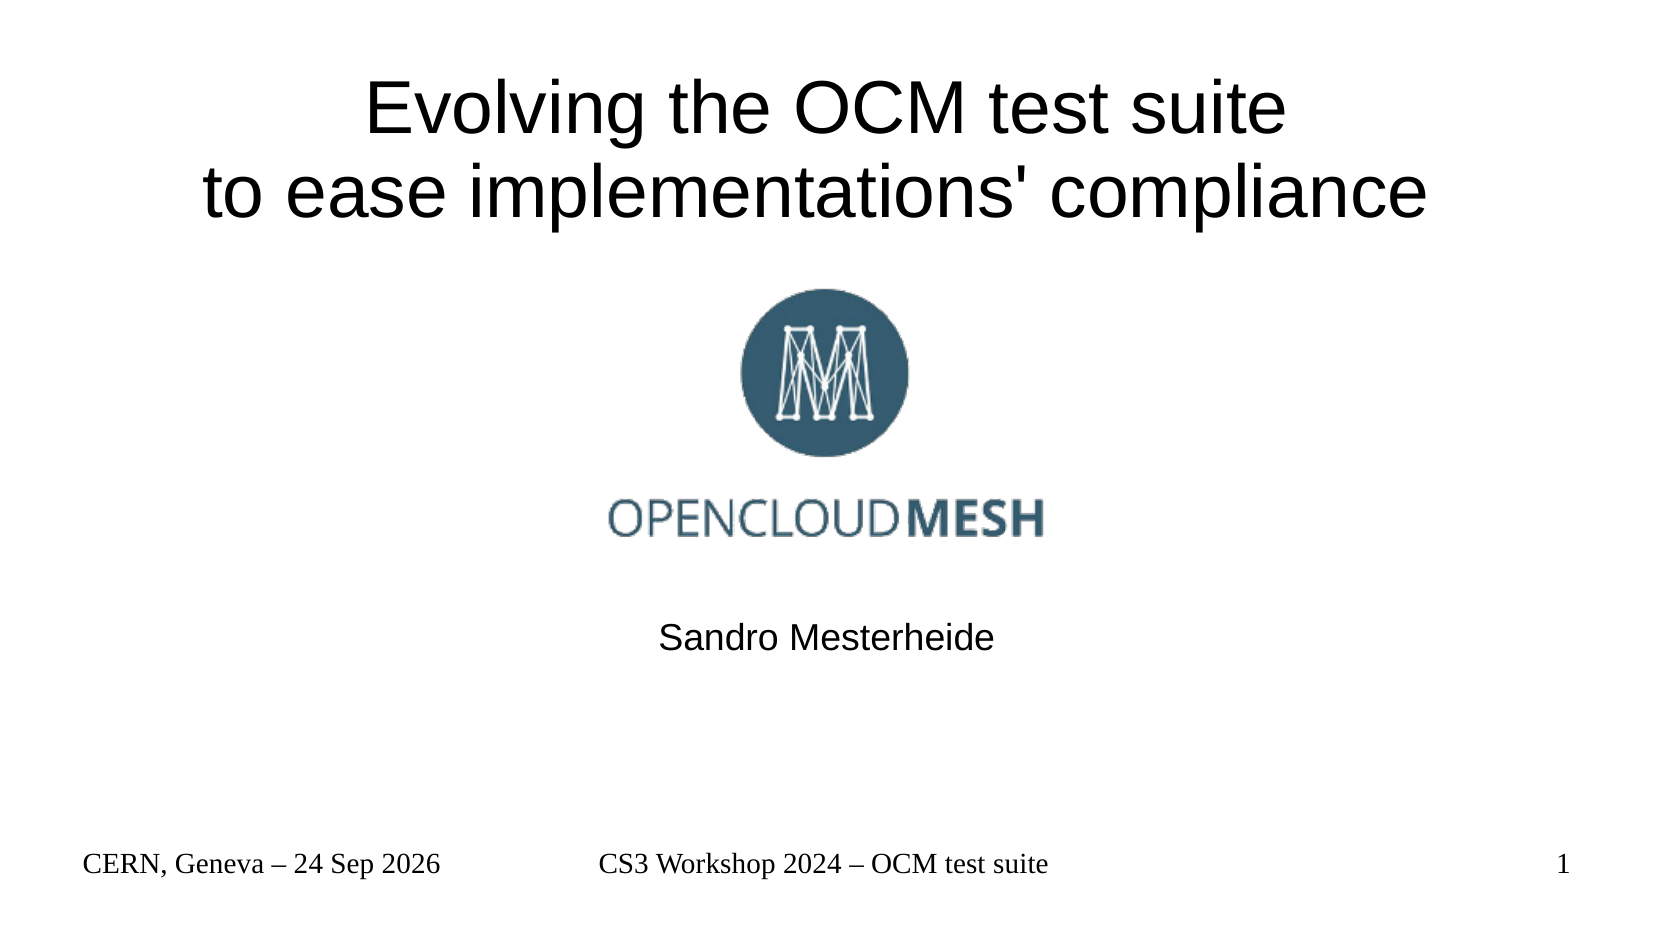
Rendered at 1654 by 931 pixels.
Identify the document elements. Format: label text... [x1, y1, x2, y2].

subtitle Sandro Mesterheide [82, 217, 1571, 758]
picture [592, 280, 1062, 548]
title Evolving the OCM test suite to ease implementations' compliance [82, 29, 1571, 217]
